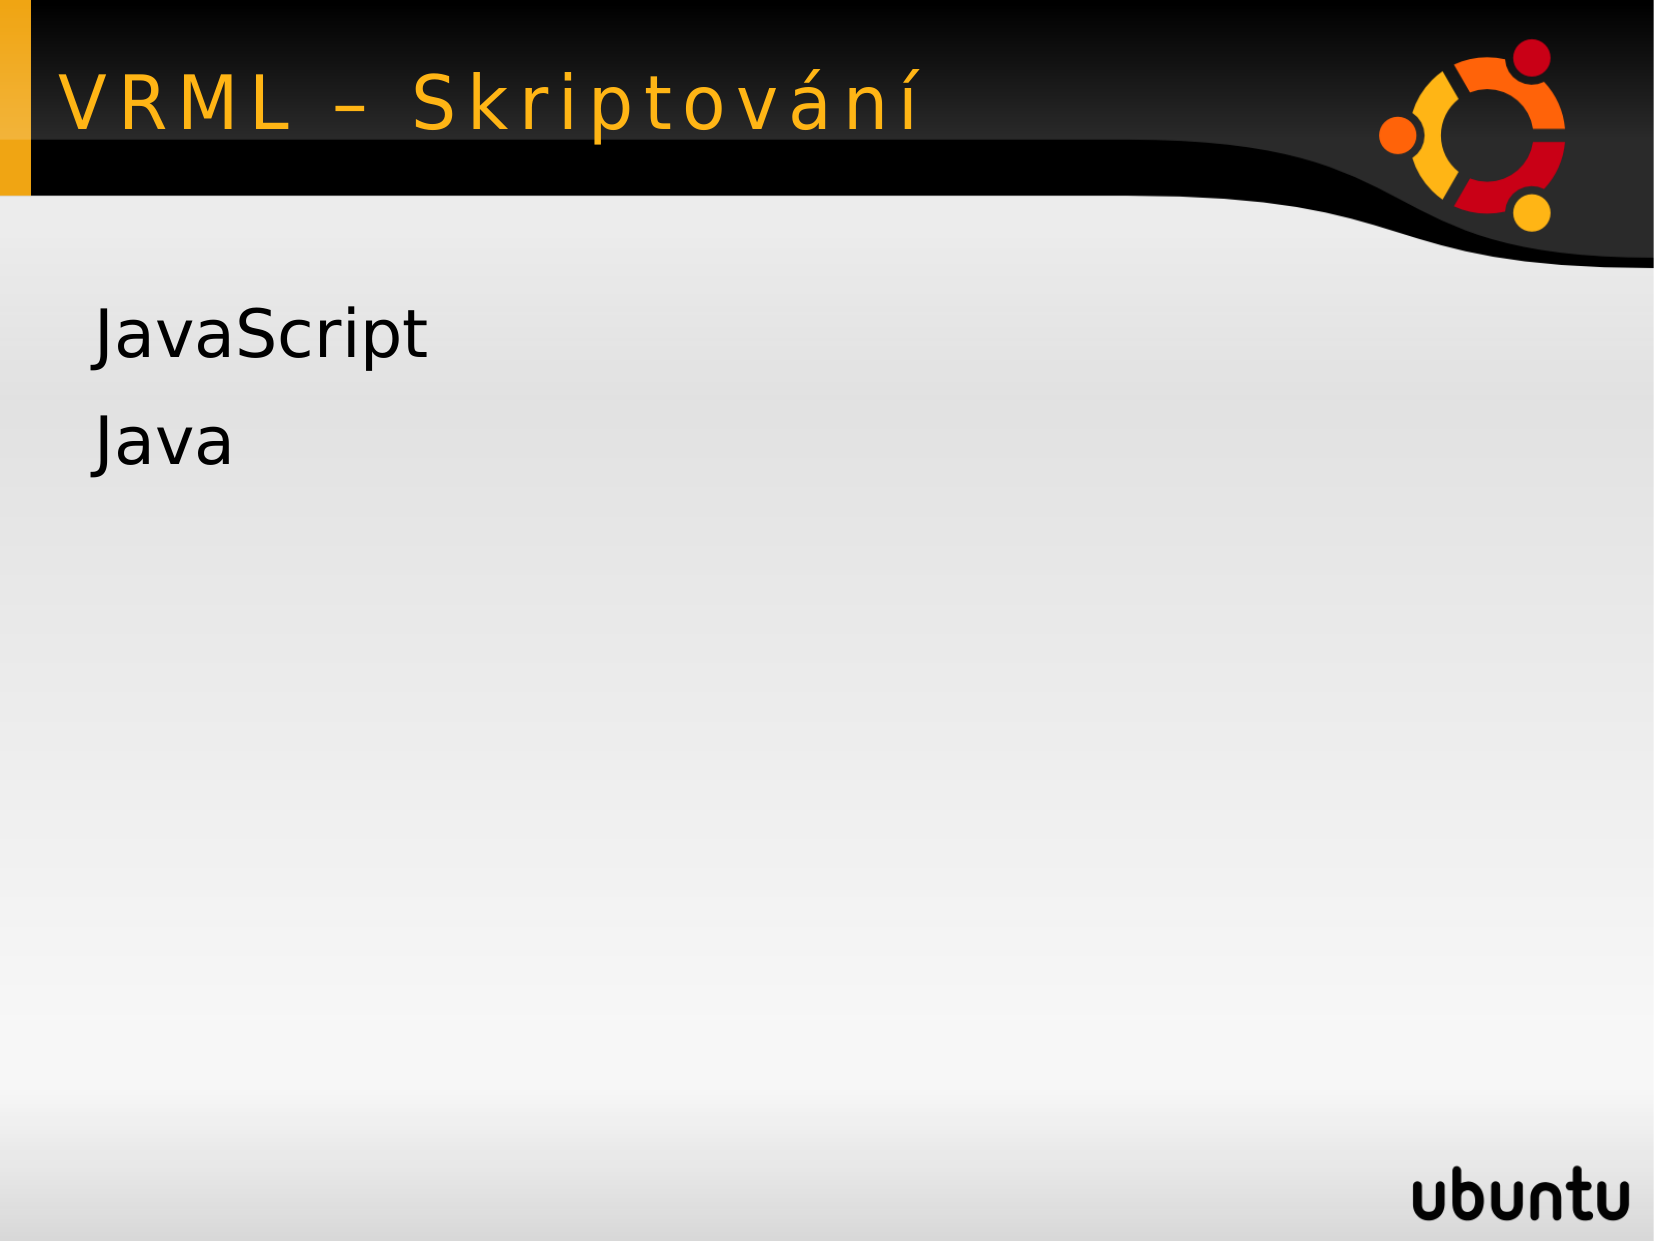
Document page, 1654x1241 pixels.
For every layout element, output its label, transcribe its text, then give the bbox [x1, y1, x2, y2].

list JavaScript Java [76, 295, 1565, 1114]
title VRML – Skriptování [59, 29, 1270, 178]
picture [0, 0, 1654, 1241]
